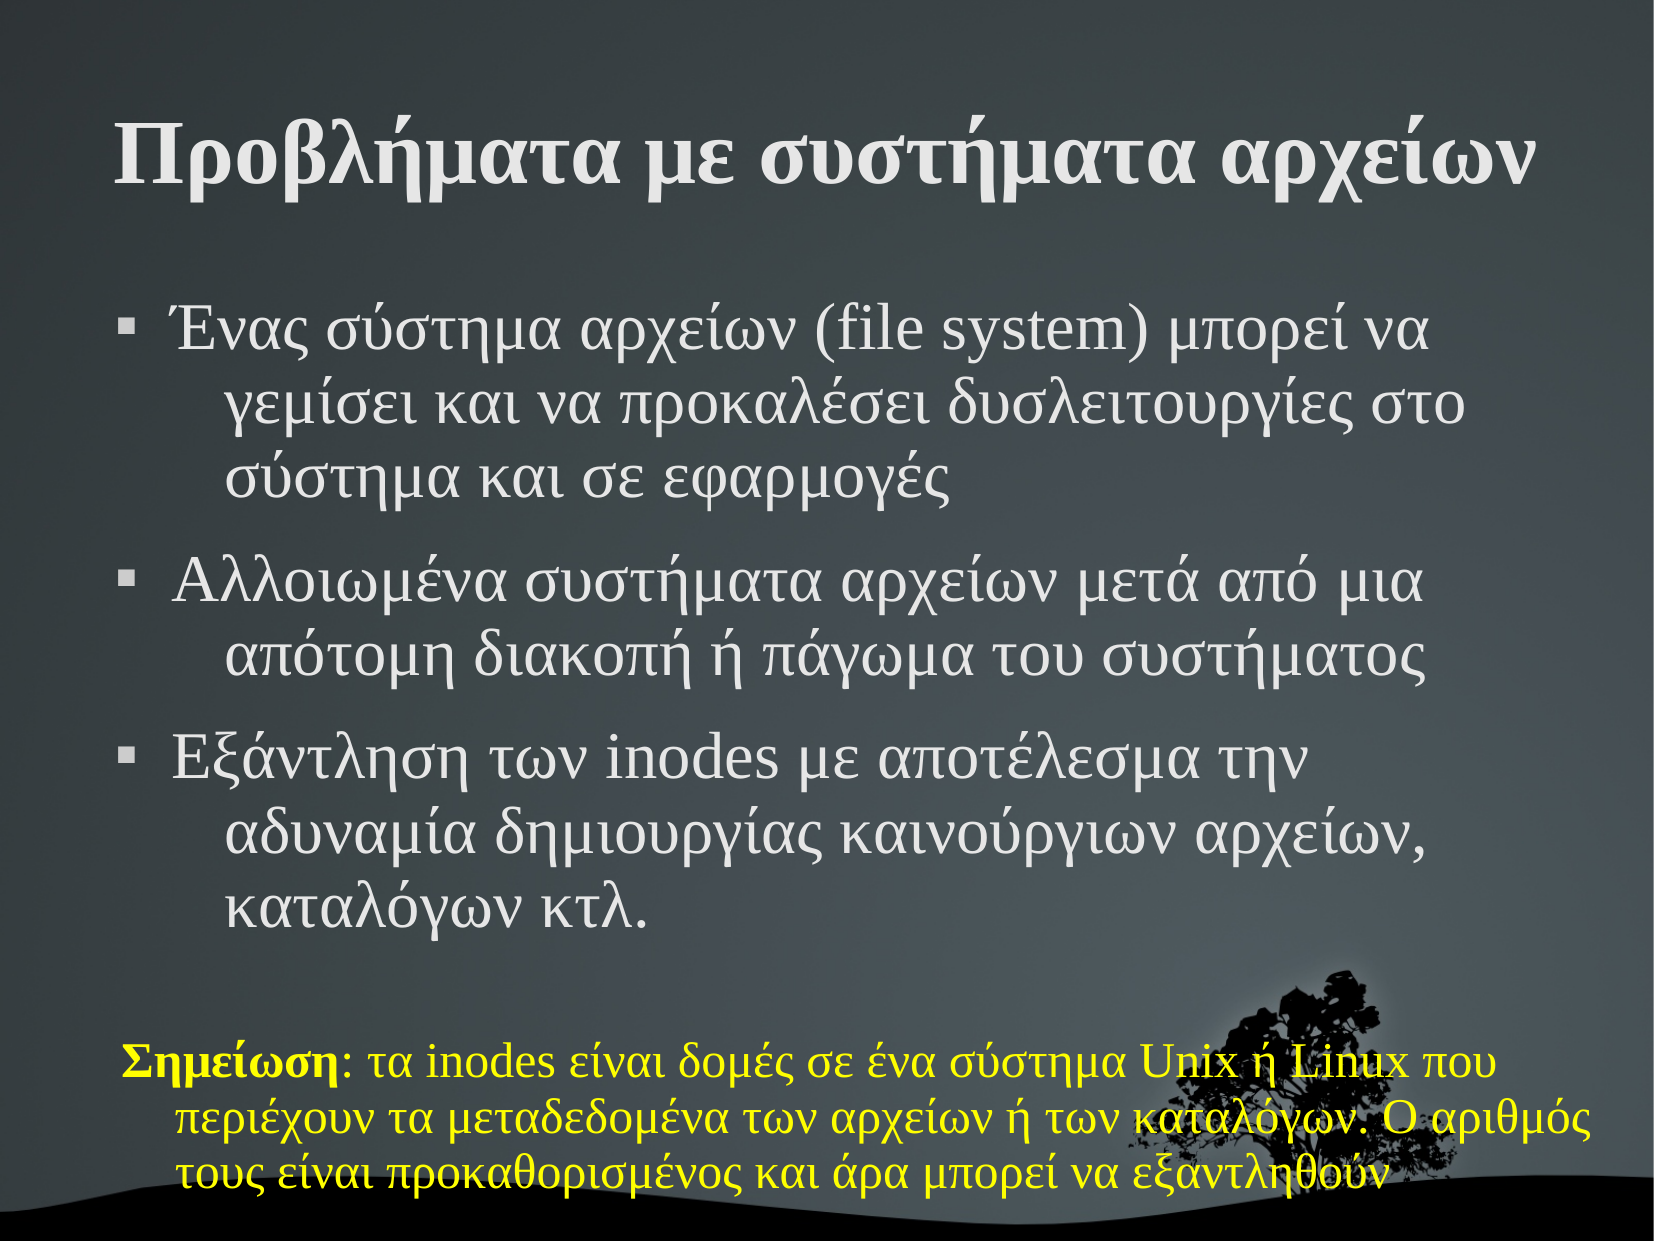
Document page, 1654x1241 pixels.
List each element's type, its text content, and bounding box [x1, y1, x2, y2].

text_box Σημείωση: τα inodes είναι δομές σε ένα σύστημα Unix ή Linux που περιέχουν τα μεταδεδομένα των αρχείων ή των καταλόγων. Ο αριθμός τους είναι προκαθορισμένος και άρα μπορεί να εξαντληθούν [104, 1033, 1625, 1220]
title Προβλήματα με συστήματα αρχείων [82, 49, 1571, 257]
list Ένας σύστημα αρχείων (file system) μπορεί να γεμίσει και να προκαλέσει δυσλειτουργίες στο σύστημα και σε εφαρμογές Αλλοιωμένα συστήματα αρχείων μετά από μια απότομη διακοπή ή πάγωμα του συστήματος Εξάντληση των inodes με αποτέλεσμα την αδυναμία δημιουργίας καινούργιων αρχείων, καταλόγων κτλ. [82, 290, 1571, 1109]
picture [0, 0, 1654, 1241]
